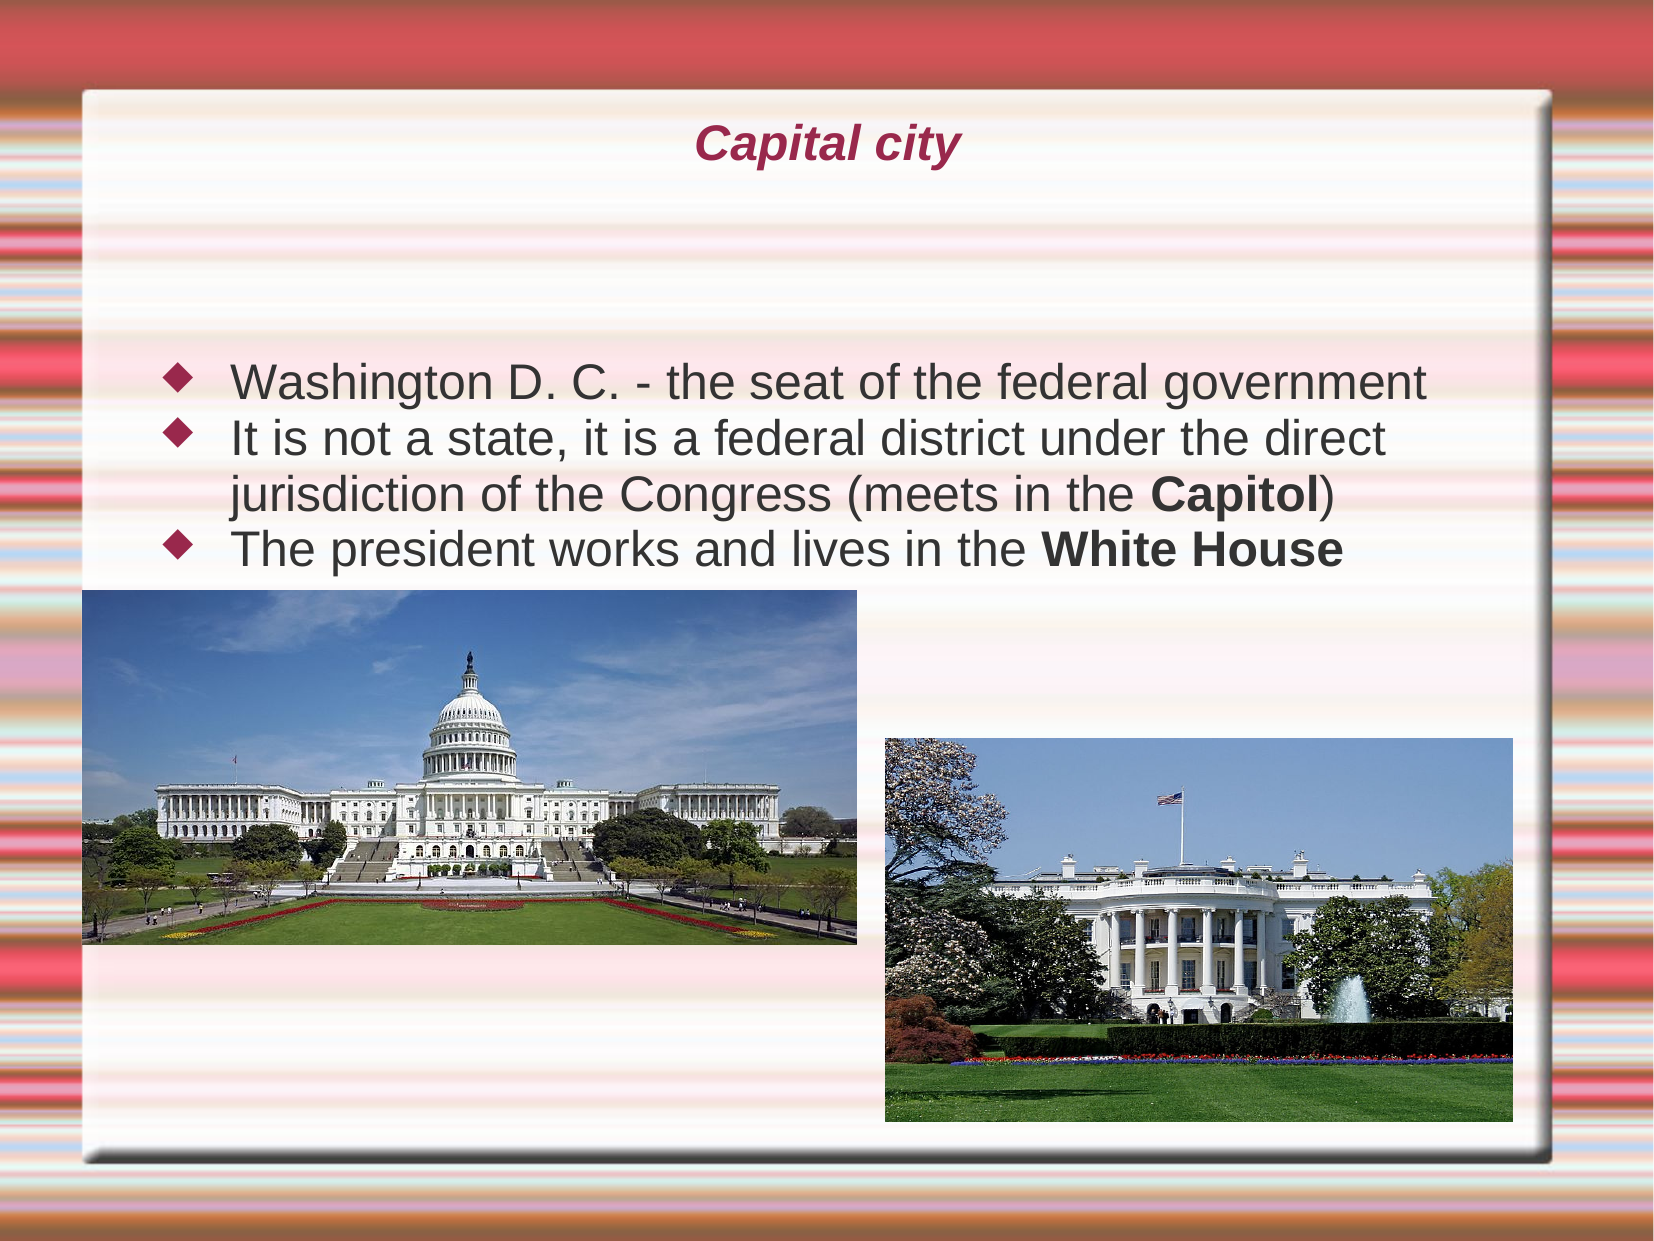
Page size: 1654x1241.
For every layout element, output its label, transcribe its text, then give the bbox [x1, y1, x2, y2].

title Capital city [121, 50, 1534, 237]
picture [0, 0, 1654, 1241]
list Washington D. C. - the seat of the federal government It is not a state, it is a federal district under the direct jurisdiction of the Congress (meets in the Capitol) The president works and lives in the White House [147, 354, 1529, 1136]
